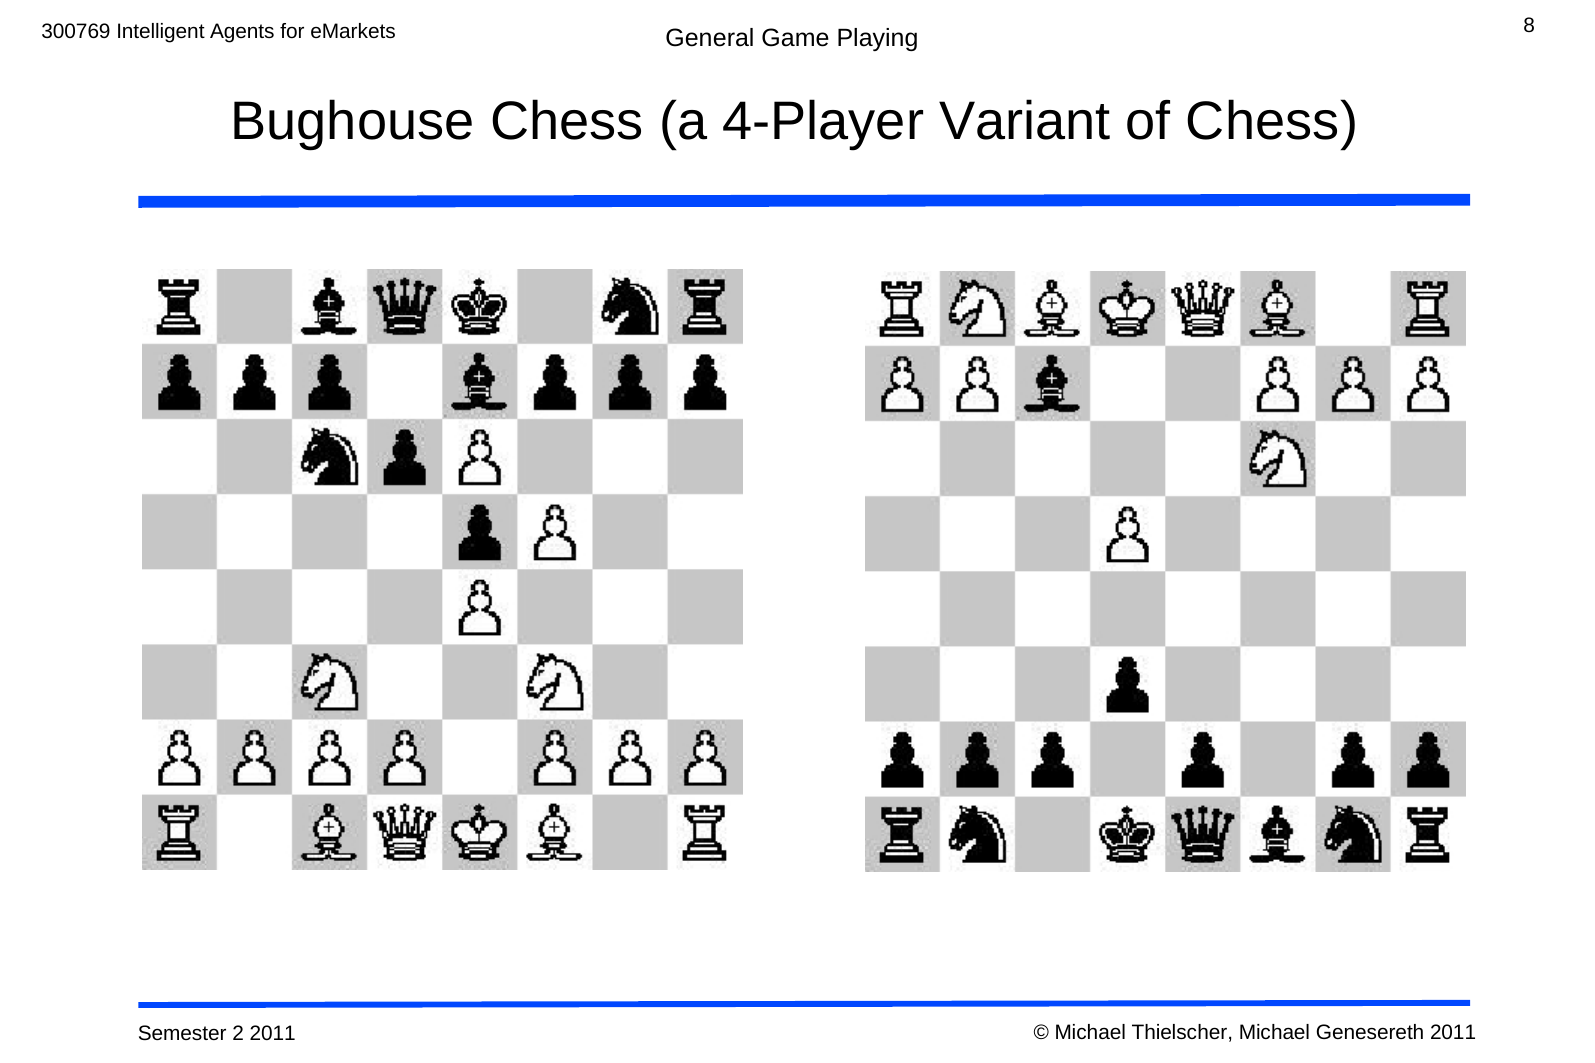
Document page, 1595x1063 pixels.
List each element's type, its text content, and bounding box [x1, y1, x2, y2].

picture [142, 269, 743, 870]
title Bughouse Chess (a 4-Player Variant of Chess) [114, 51, 1476, 190]
picture [865, 271, 1466, 872]
